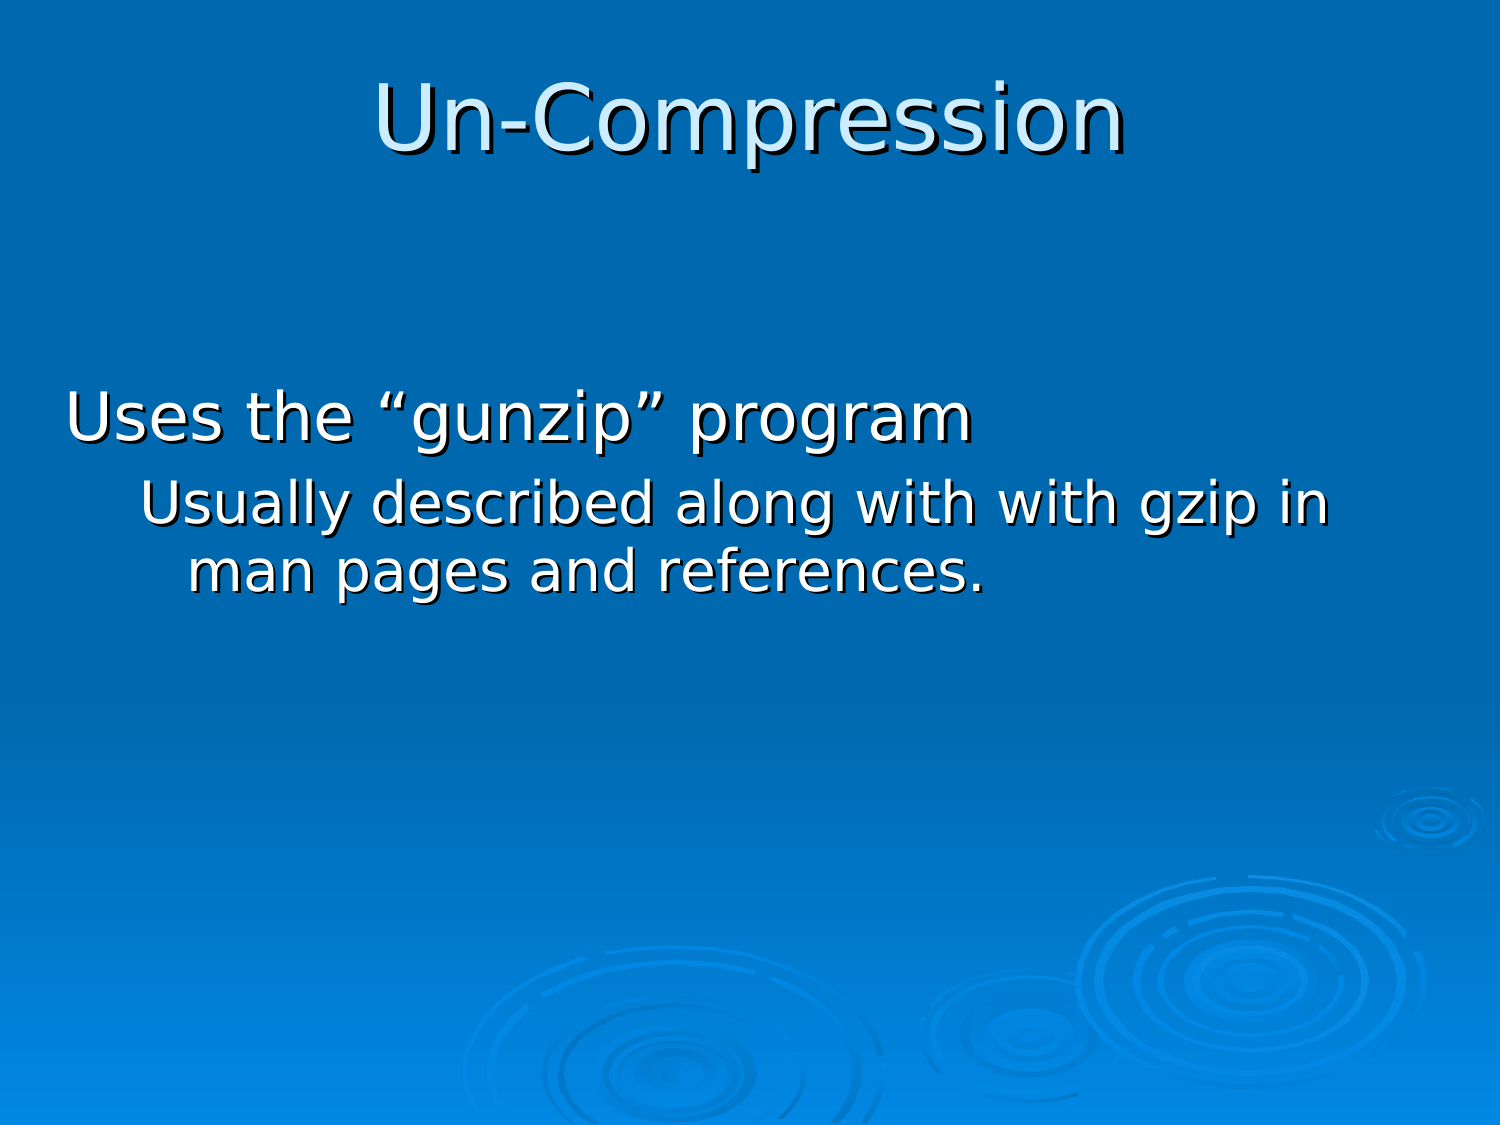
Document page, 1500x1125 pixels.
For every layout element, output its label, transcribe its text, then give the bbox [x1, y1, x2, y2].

list Uses the “gunzip” program Usually described along with with gzip in man pages and references. [50, 374, 1463, 1075]
title Un-Compression [75, 45, 1426, 196]
